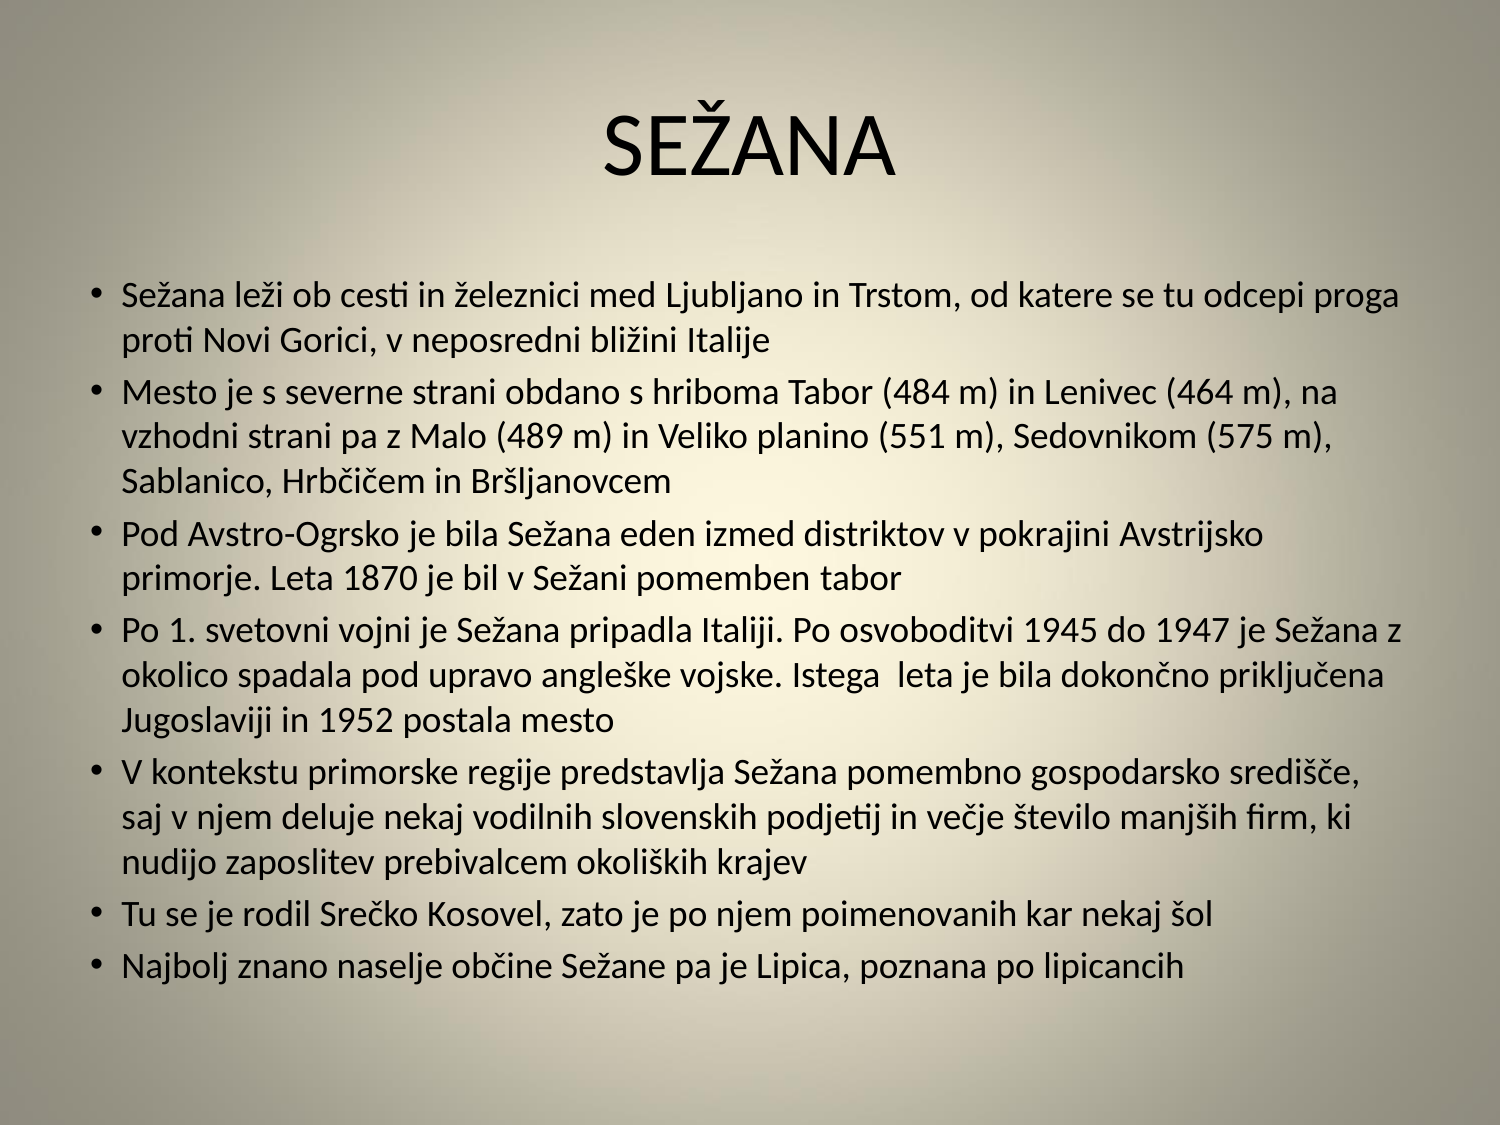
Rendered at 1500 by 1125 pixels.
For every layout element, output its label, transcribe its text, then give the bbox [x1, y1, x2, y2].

list Sežana leži ob cesti in železnici med Ljubljano in Trstom, od katere se tu odcepi proga proti Novi Gorici, v neposredni bližini Italije Mesto je s severne strani obdano s hriboma Tabor (484 m) in Lenivec (464 m), na vzhodni strani pa z Malo (489 m) in Veliko planino (551 m), Sedovnikom (575 m), Sablanico, Hrbčičem in Bršljanovcem Pod Avstro-Ogrsko je bila Sežana eden izmed distriktov v pokrajini Avstrijsko primorje. Leta 1870 je bil v Sežani pomemben tabor Po 1. svetovni vojni je Sežana pripadla Italiji. Po osvoboditvi 1945 do 1947 je Sežana z okolico spadala pod upravo angleške vojske. Istega leta je bila dokončno priključena Jugoslaviji in 1952 postala mesto V kontekstu primorske regije predstavlja Sežana pomembno gospodarsko središče, saj v njem deluje nekaj vodilnih slovenskih podjetij in večje število manjših firm, ki nudijo zaposlitev prebivalcem okoliških krajev Tu se je rodil Srečko Kosovel, zato je po njem poimenovanih kar nekaj šol Najbolj znano naselje občine Sežane pa je Lipica, poznana po lipicancih [75, 262, 1425, 1005]
picture [0, 0, 1500, 1125]
title SEŽANA [75, 45, 1425, 233]
